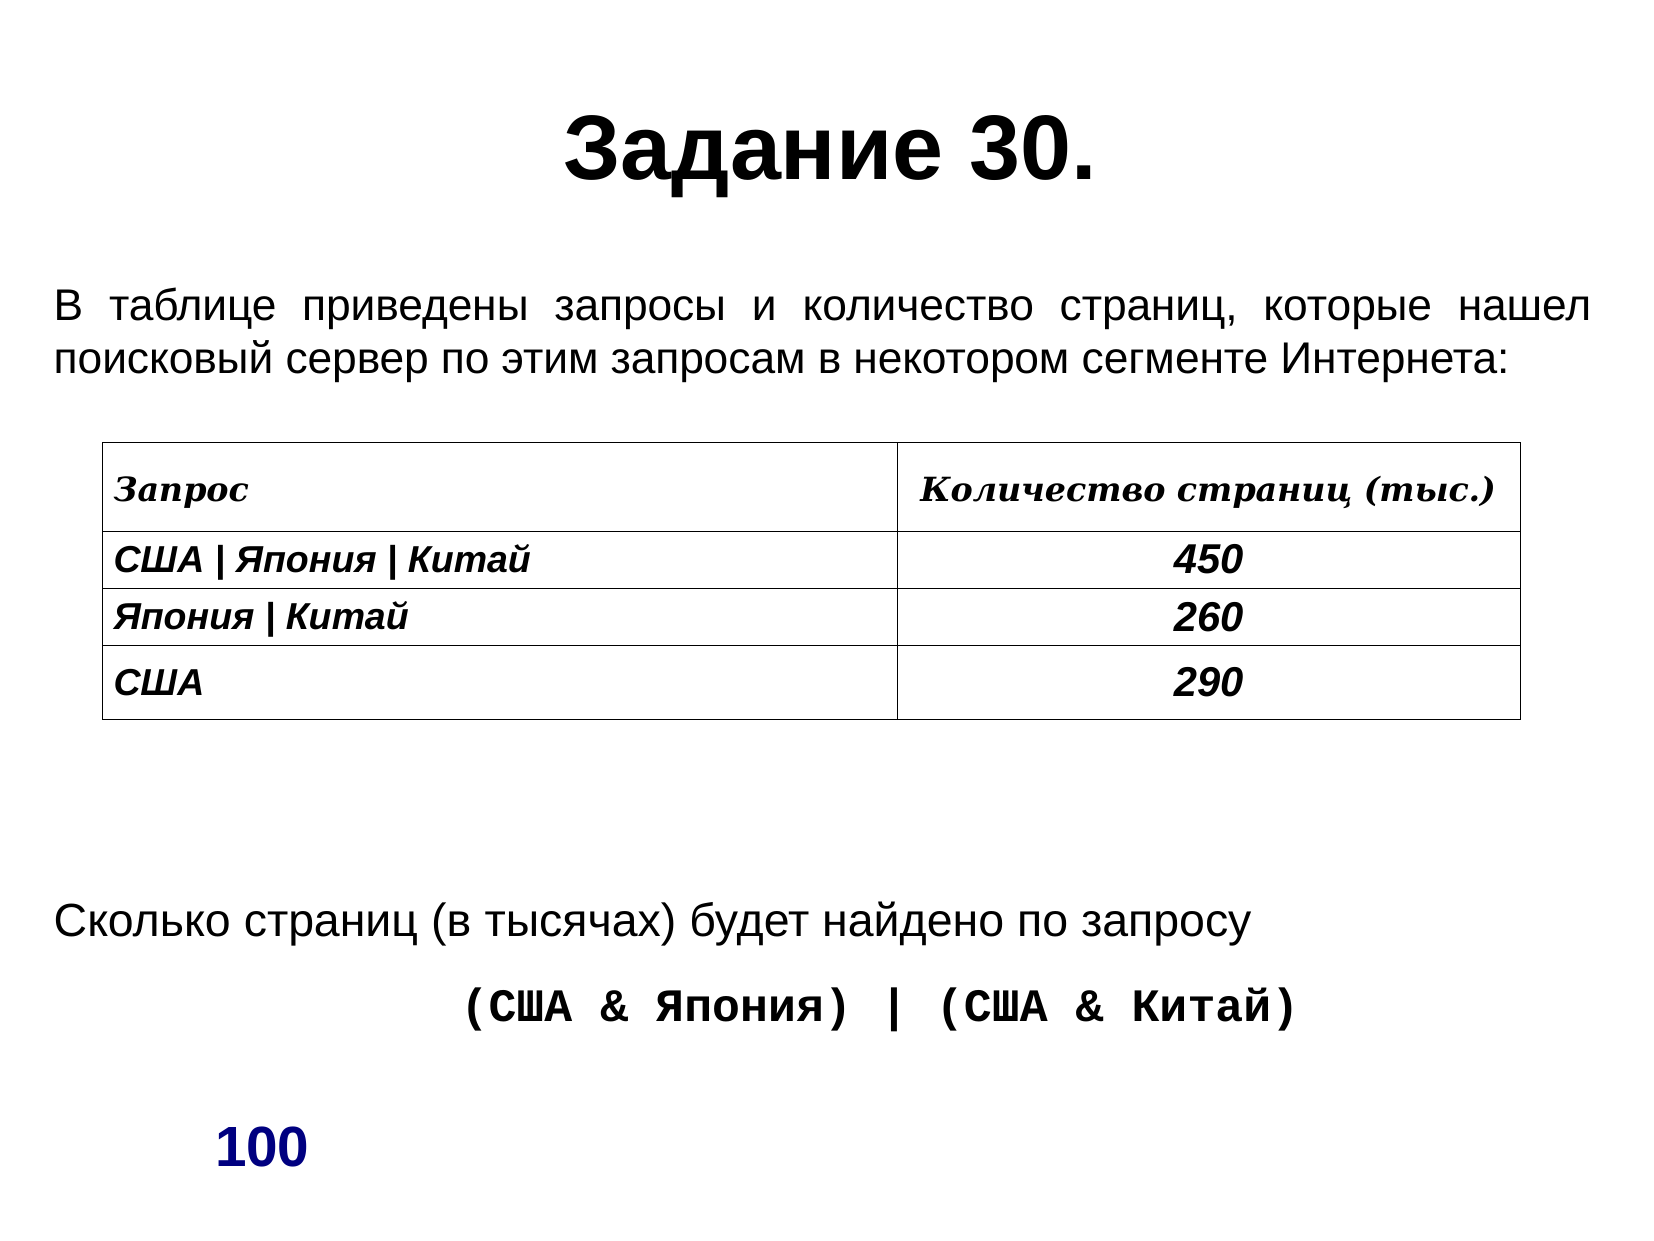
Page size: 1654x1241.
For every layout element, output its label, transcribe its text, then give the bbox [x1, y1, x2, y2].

table_cell США | Япония | Китай [103, 532, 897, 588]
title Задание 30. [82, 68, 1571, 268]
table_cell 290 [898, 646, 1520, 719]
table_cell 450 [898, 532, 1520, 588]
table_header Запрос [103, 443, 897, 531]
table_cell Япония | Китай [103, 589, 897, 645]
list В таблице приведены запросы и количество страниц, которые нашел поисковый сервер по этим запросам в некотором сегменте Интернета: Сколько страниц (в тысячах) будет найдено по запросу (США & Япония) | (США & Китай) 100 [38, 268, 1609, 1194]
table_header Количество страниц (тыс.) [898, 443, 1520, 531]
table_cell 260 [898, 589, 1520, 645]
table_cell США [103, 646, 897, 719]
